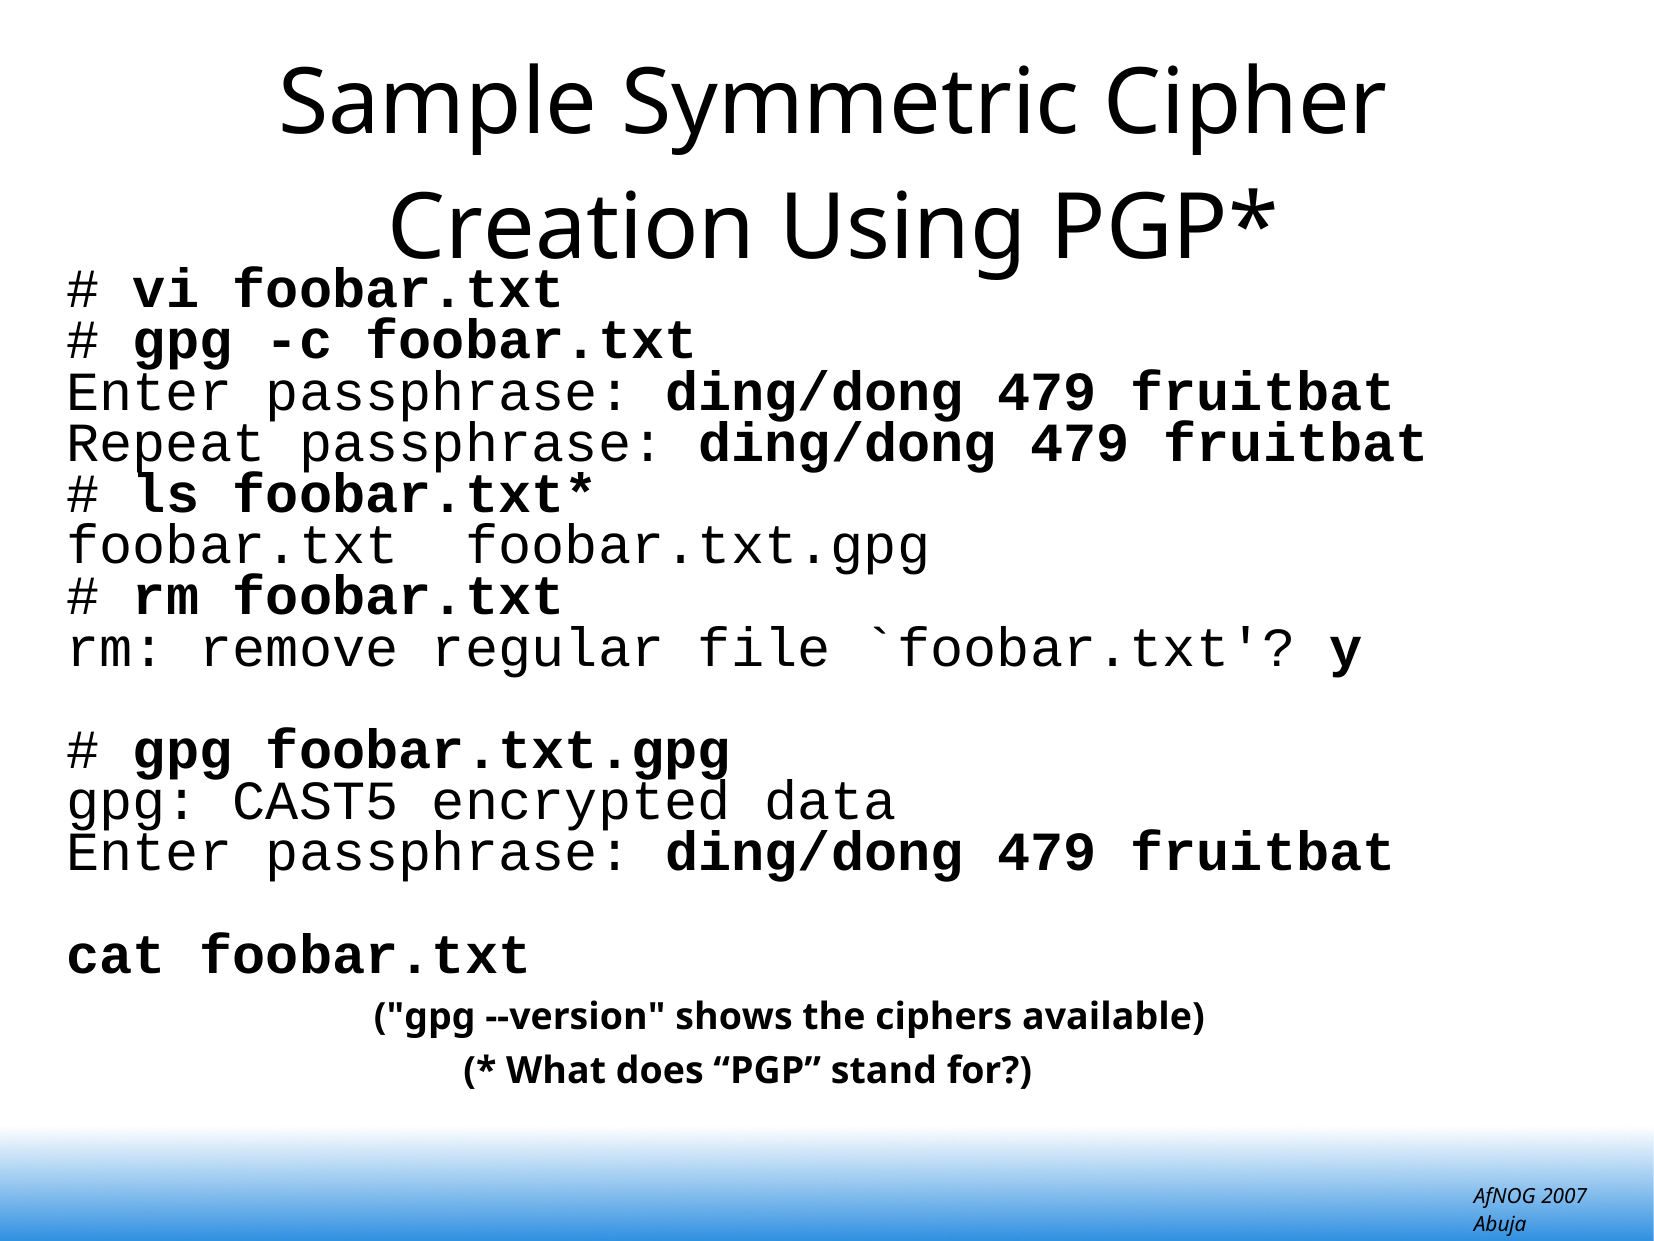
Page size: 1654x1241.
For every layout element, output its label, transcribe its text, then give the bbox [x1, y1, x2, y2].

title Sample Symmetric Cipher Creation Using PGP* [165, 35, 1503, 245]
picture [0, 1124, 1654, 1241]
text_box # vi foobar.txt # gpg -c foobar.txt Enter passphrase: ding/dong 479 fruitbat Repeat passphrase: ding/dong 479 fruitbat # ls foobar.txt* foobar.txt foobar.txt.gpg # rm foobar.txt rm: remove regular file `foobar.txt'? y # gpg foobar.txt.gpg gpg: CAST5 encrypted data Enter passphrase: ding/dong 479 fruitbat cat foobar.txt ("gpg --version" shows the ciphers available) (* What does “PGP” stand for?) [41, 254, 1612, 1143]
